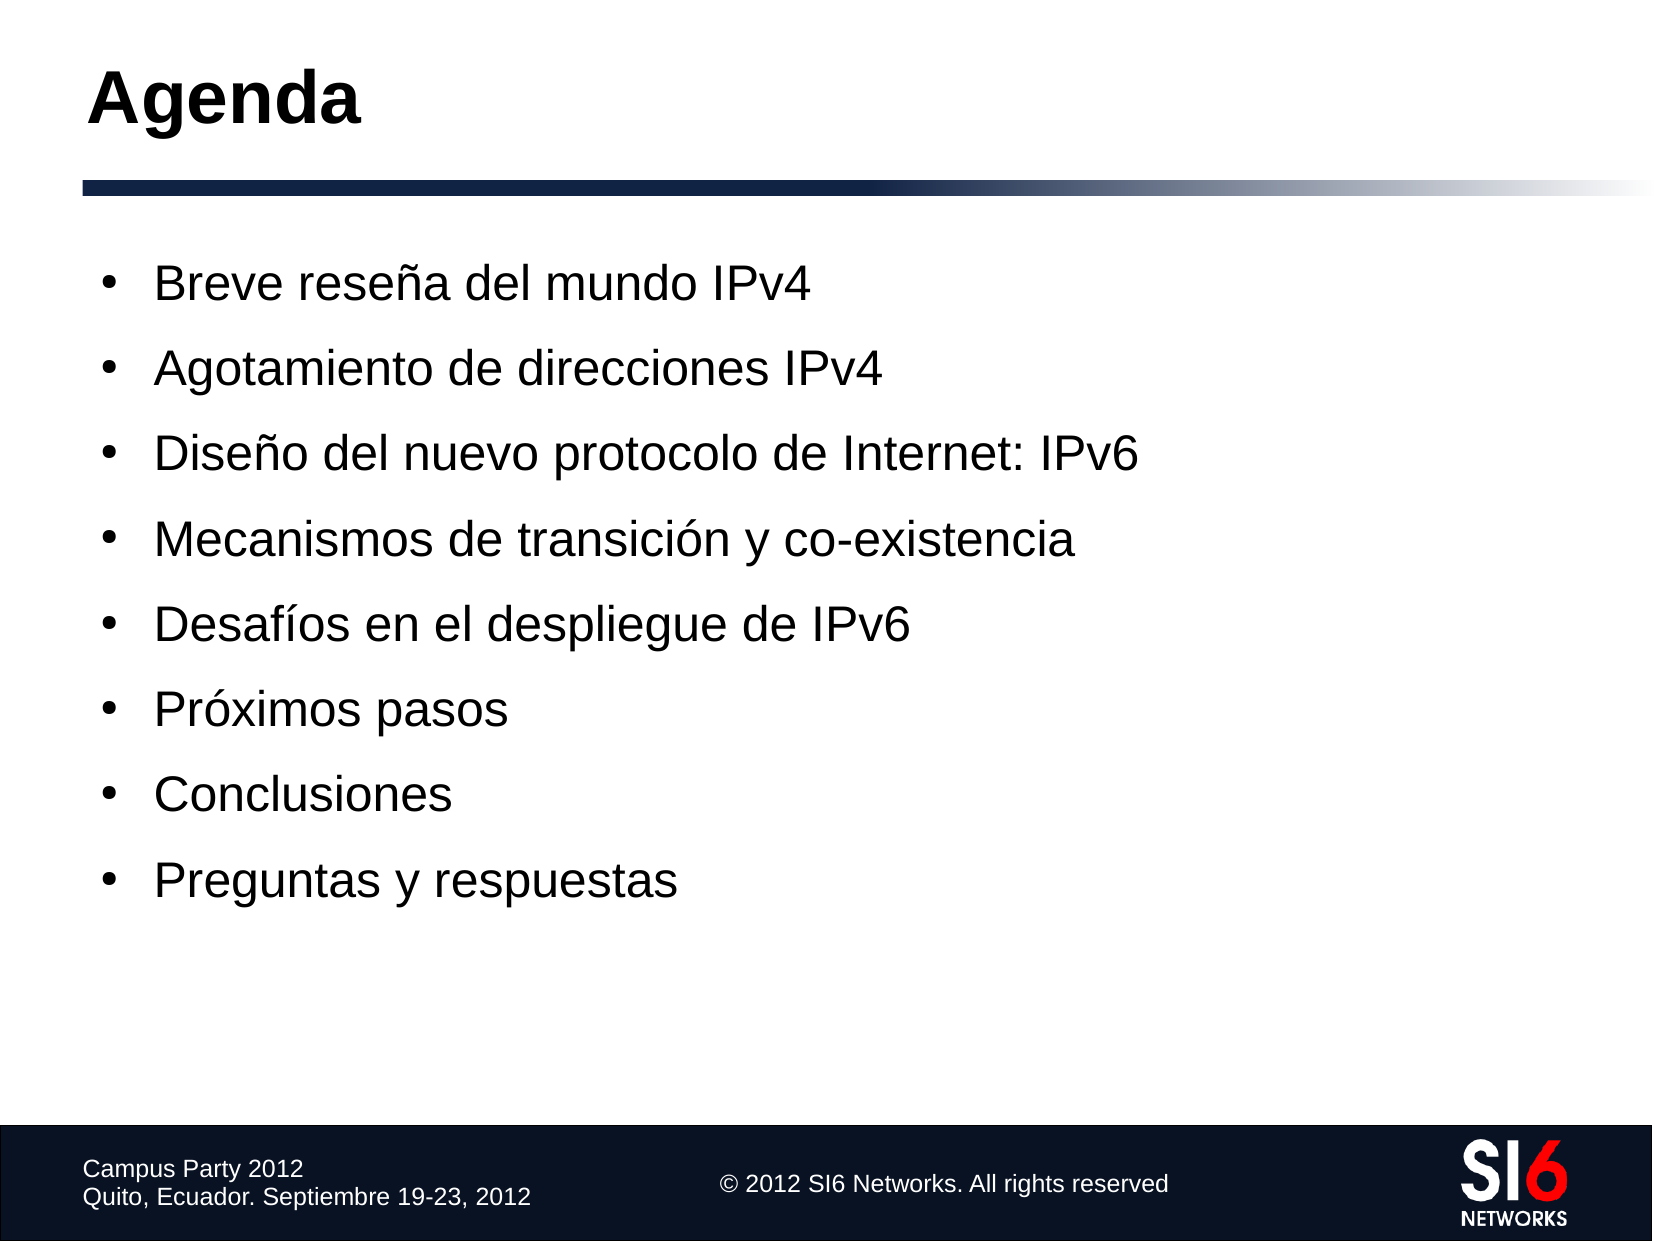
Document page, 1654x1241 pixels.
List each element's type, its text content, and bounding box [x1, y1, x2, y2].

picture [1461, 1139, 1567, 1226]
title Agenda [86, 30, 1576, 166]
list Breve reseña del mundo IPv4 Agotamiento de direcciones IPv4 Diseño del nuevo protocolo de Internet: IPv6 Mecanismos de transición y co-existencia Desafíos en el despliegue de IPv6 Próximos pasos Conclusiones Preguntas y respuestas [82, 255, 1571, 1109]
